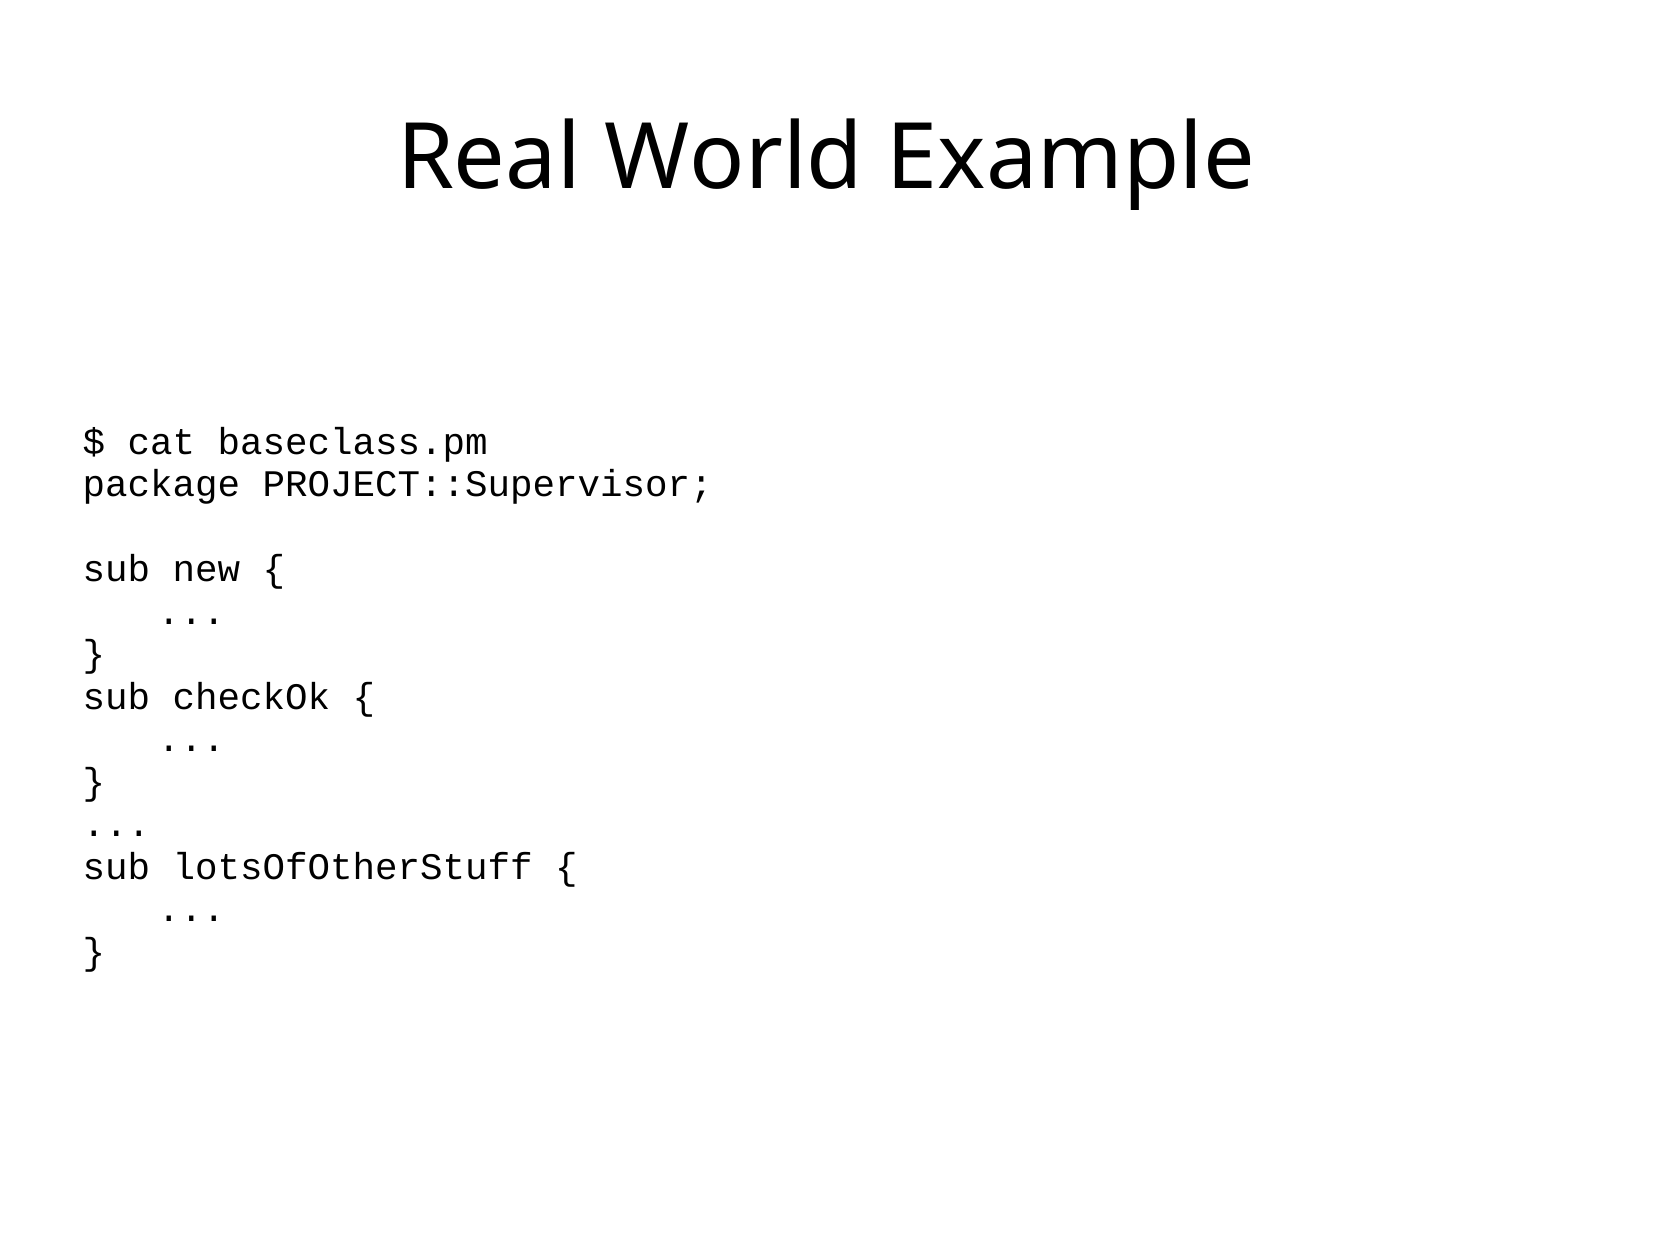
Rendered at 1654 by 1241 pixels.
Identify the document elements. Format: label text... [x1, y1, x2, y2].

title Real World Example [82, 49, 1571, 257]
subtitle $ cat baseclass.pm package PROJECT::Supervisor; sub new { ... } sub checkOk { ... } ... sub lotsOfOtherStuff { ... } [82, 290, 1571, 1109]
